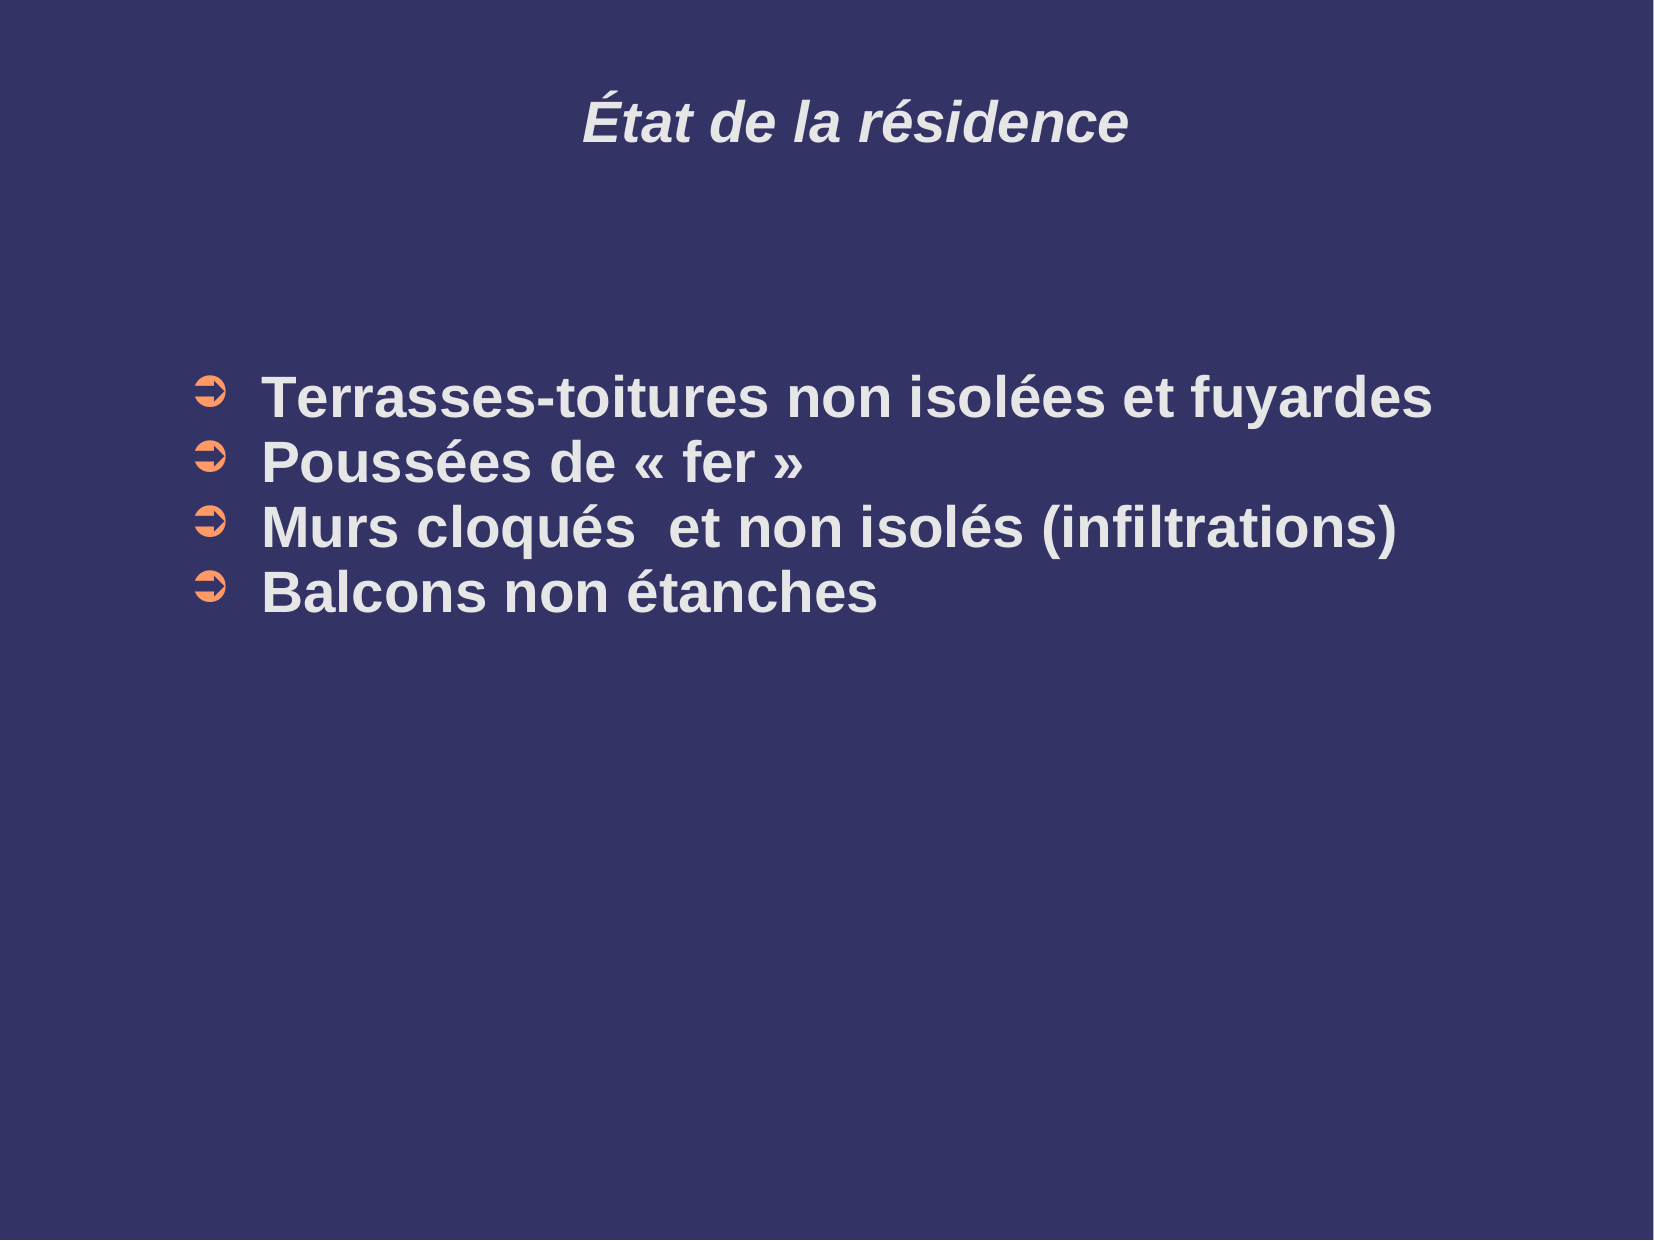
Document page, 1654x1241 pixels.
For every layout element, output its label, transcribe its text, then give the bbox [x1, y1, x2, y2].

title État de la résidence [121, 19, 1534, 227]
list Terrasses-toitures non isolées et fuyardes Poussées de « fer » Murs cloqués et non isolés (infiltrations) Balcons non étanches [178, 364, 1570, 1147]
